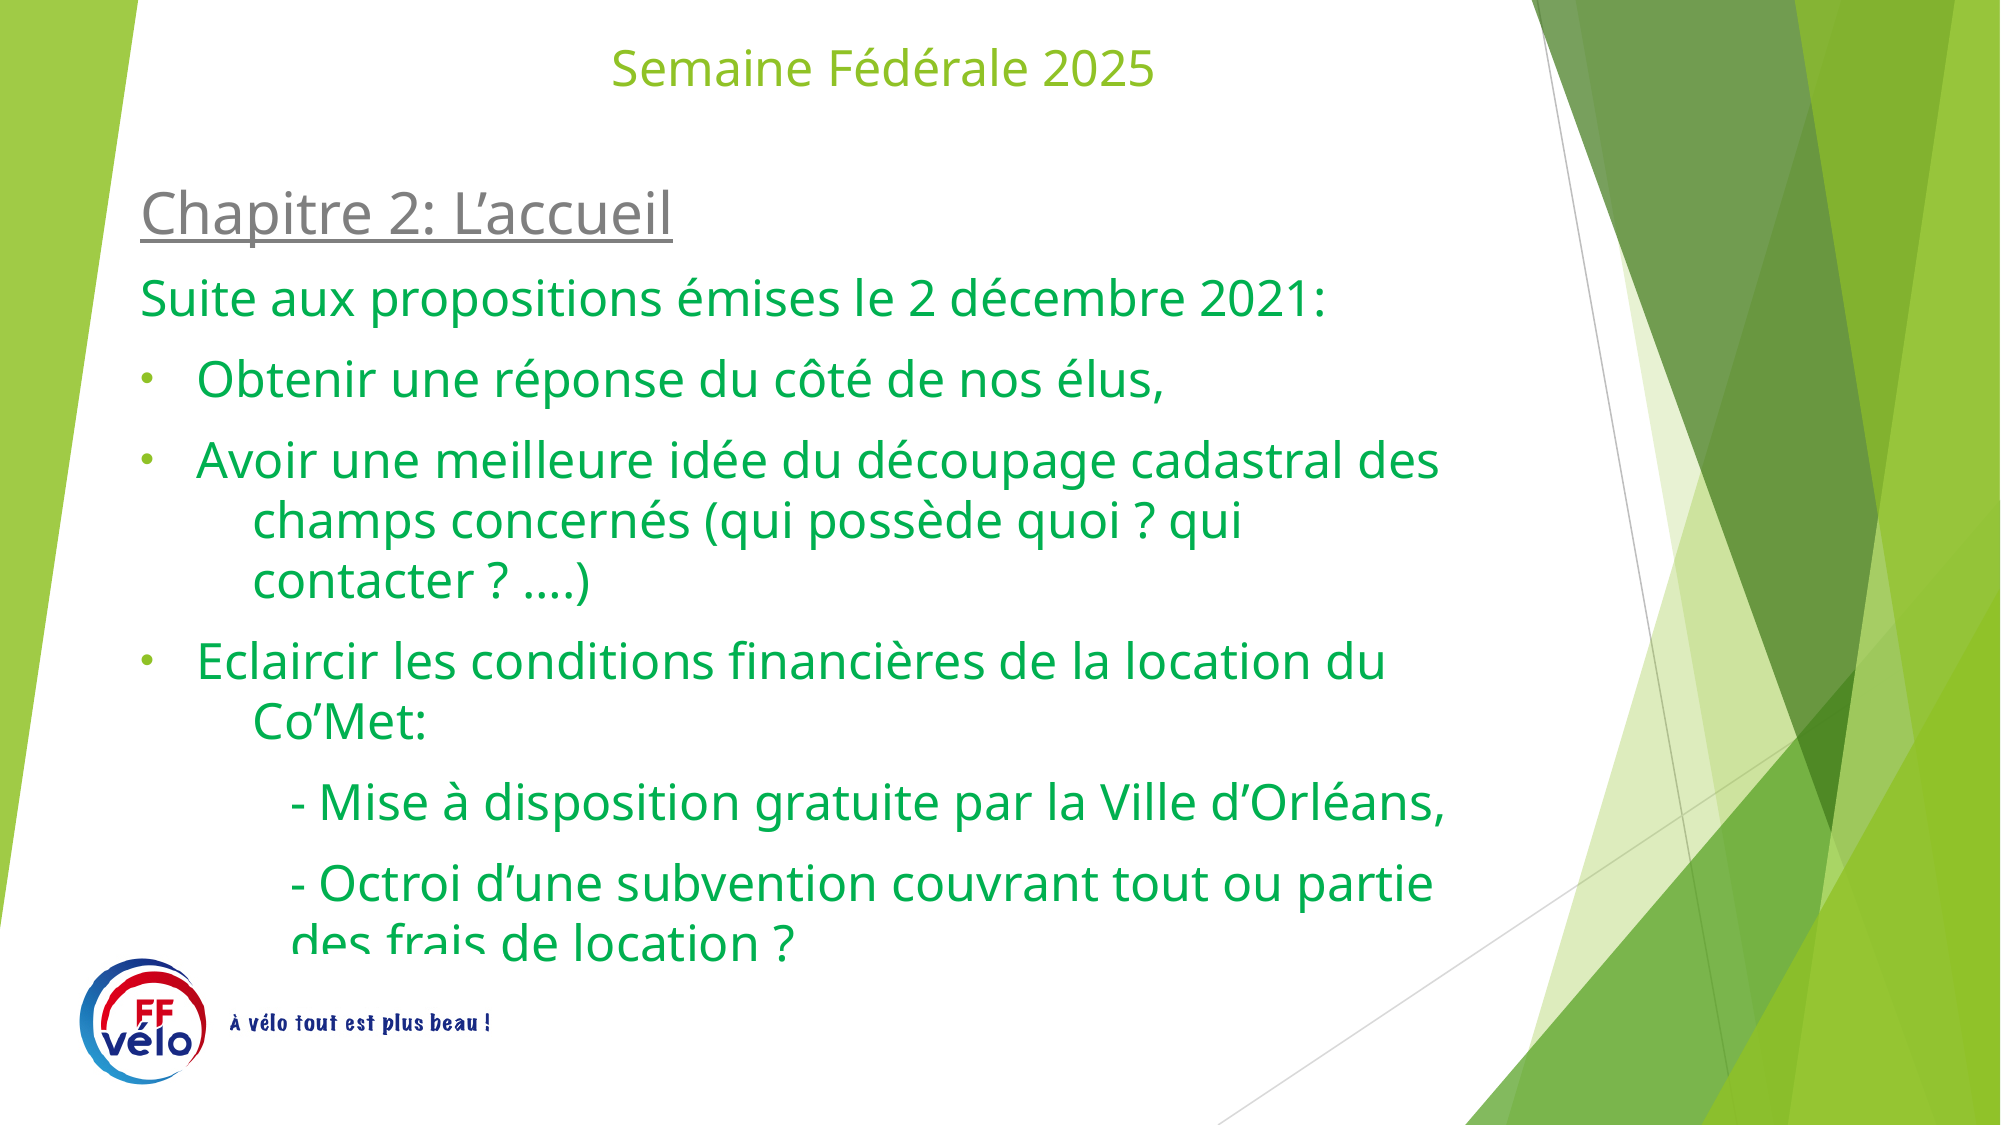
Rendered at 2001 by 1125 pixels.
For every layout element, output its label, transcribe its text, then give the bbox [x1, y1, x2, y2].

picture [78, 954, 504, 1088]
subtitle Chapitre 2: L’accueil Suite aux propositions émises le 2 décembre 2021: Obtenir une réponse du côté de nos élus, Avoir une meilleure idée du découpage cadastral des champs concernés (qui possède quoi ? qui contacter ? ….) Eclaircir les conditions financières de la location du Co’Met: - Mise à disposition gratuite par la Ville d’Orléans, - Octroi d’une subvention couvrant tout ou partie des frais de location ? [125, 168, 1522, 955]
title Semaine Fédérale 2025 [247, 15, 1522, 105]
